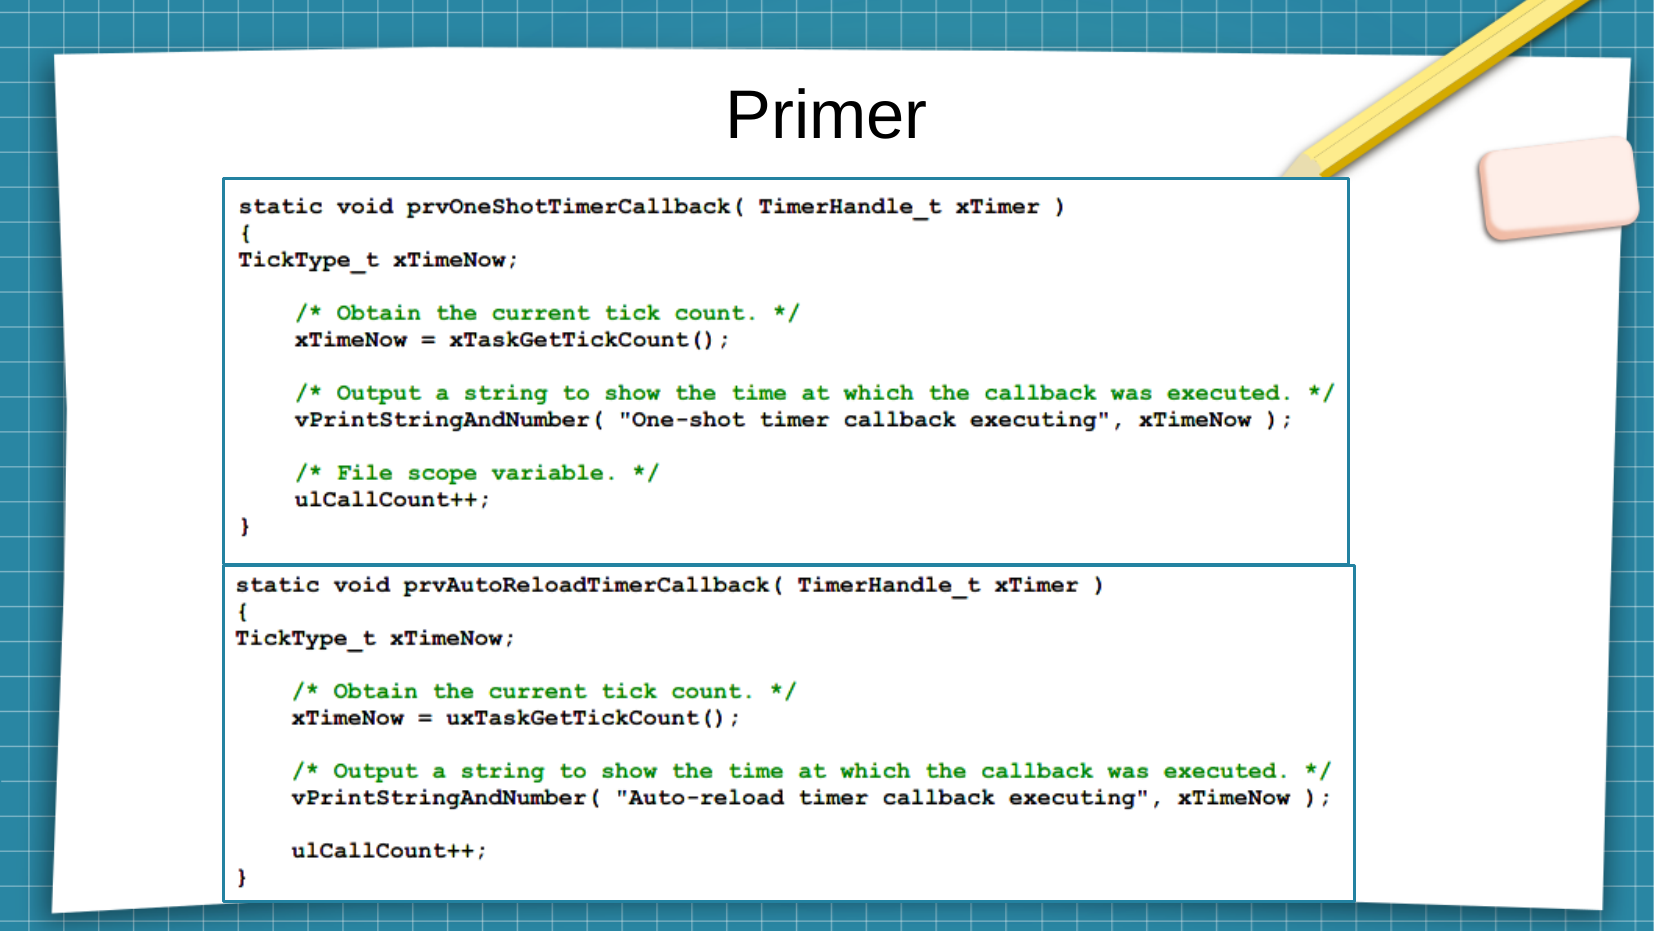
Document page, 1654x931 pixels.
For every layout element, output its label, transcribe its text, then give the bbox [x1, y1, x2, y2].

title Primer [82, 37, 1571, 193]
picture [0, 0, 1654, 931]
